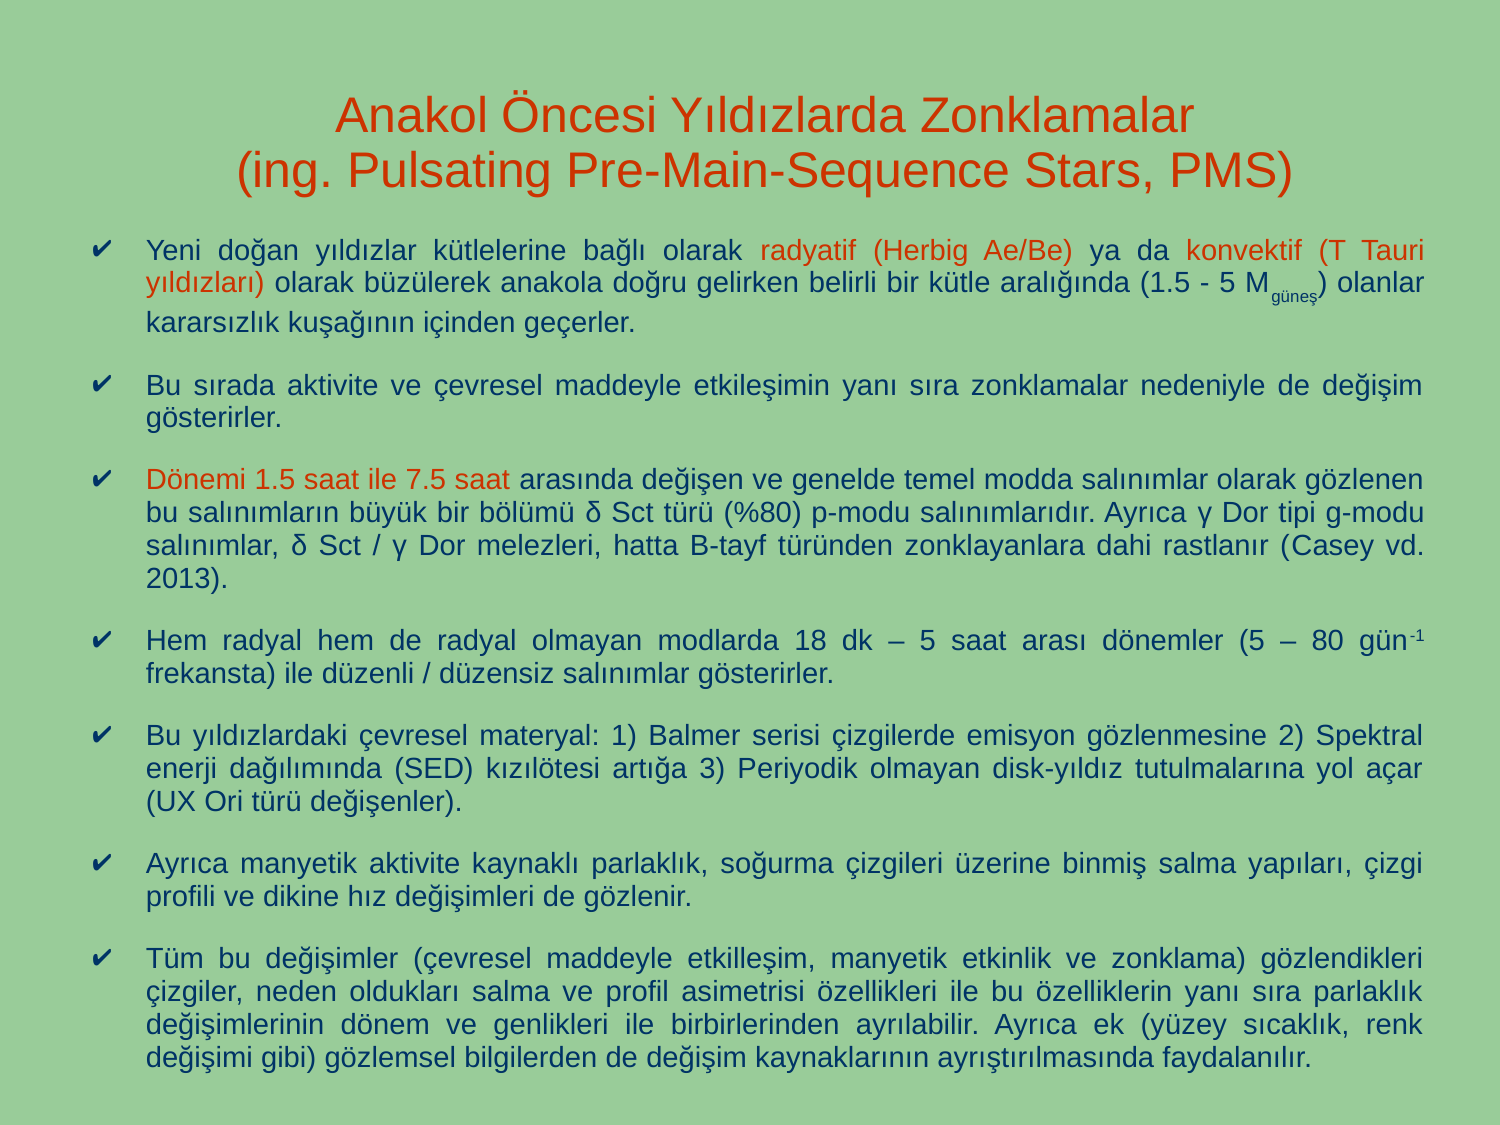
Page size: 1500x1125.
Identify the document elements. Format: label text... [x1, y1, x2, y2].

list Yeni doğan yıldızlar kütlelerine bağlı olarak radyatif (Herbig Ae/Be) ya da konvektif (T Tauri yıldızları) olarak büzülerek anakola doğru gelirken belirli bir kütle aralığında (1.5 - 5 Mgüneş) olanlar kararsızlık kuşağının içinden geçerler. Bu sırada aktivite ve çevresel maddeyle etkileşimin yanı sıra zonklamalar nedeniyle de değişim gösterirler. Dönemi 1.5 saat ile 7.5 saat arasında değişen ve genelde temel modda salınımlar olarak gözlenen bu salınımların büyük bir bölümü δ Sct türü (%80) p-modu salınımlarıdır. Ayrıca γ Dor tipi g-modu salınımlar, δ Sct / γ Dor melezleri, hatta B-tayf türünden zonklayanlara dahi rastlanır (Casey vd. 2013). Hem radyal hem de radyal olmayan modlarda 18 dk – 5 saat arası dönemler (5 – 80 gün-1 frekansta) ile düzenli / düzensiz salınımlar gösterirler. Bu yıldızlardaki çevresel materyal: 1) Balmer serisi çizgilerde emisyon gözlenmesine 2) Spektral enerji dağılımında (SED) kızılötesi artığa 3) Periyodik olmayan disk-yıldız tutulmalarına yol açar (UX Ori türü değişenler). Ayrıca manyetik aktivite kaynaklı parlaklık, soğurma çizgileri üzerine binmiş salma yapıları, çizgi profili ve dikine hız değişimleri de gözlenir. Tüm bu değişimler (çevresel maddeyle etkilleşim, manyetik etkinlik ve zonklama) gözlendikleri çizgiler, neden oldukları salma ve profil asimetrisi özellikleri ile bu özelliklerin yanı sıra parlaklık değişimlerinin dönem ve genlikleri ile birbirlerinden ayrılabilir. Ayrıca ek (yüzey sıcaklık, renk değişimi gibi) gözlemsel bilgilerden de değişim kaynaklarının ayrıştırılmasında faydalanılır. [75, 233, 1425, 1096]
title Anakol Öncesi Yıldızlarda Zonklamalar (ing. Pulsating Pre-Main-Sequence Stars, PMS) [135, 22, 1410, 233]
